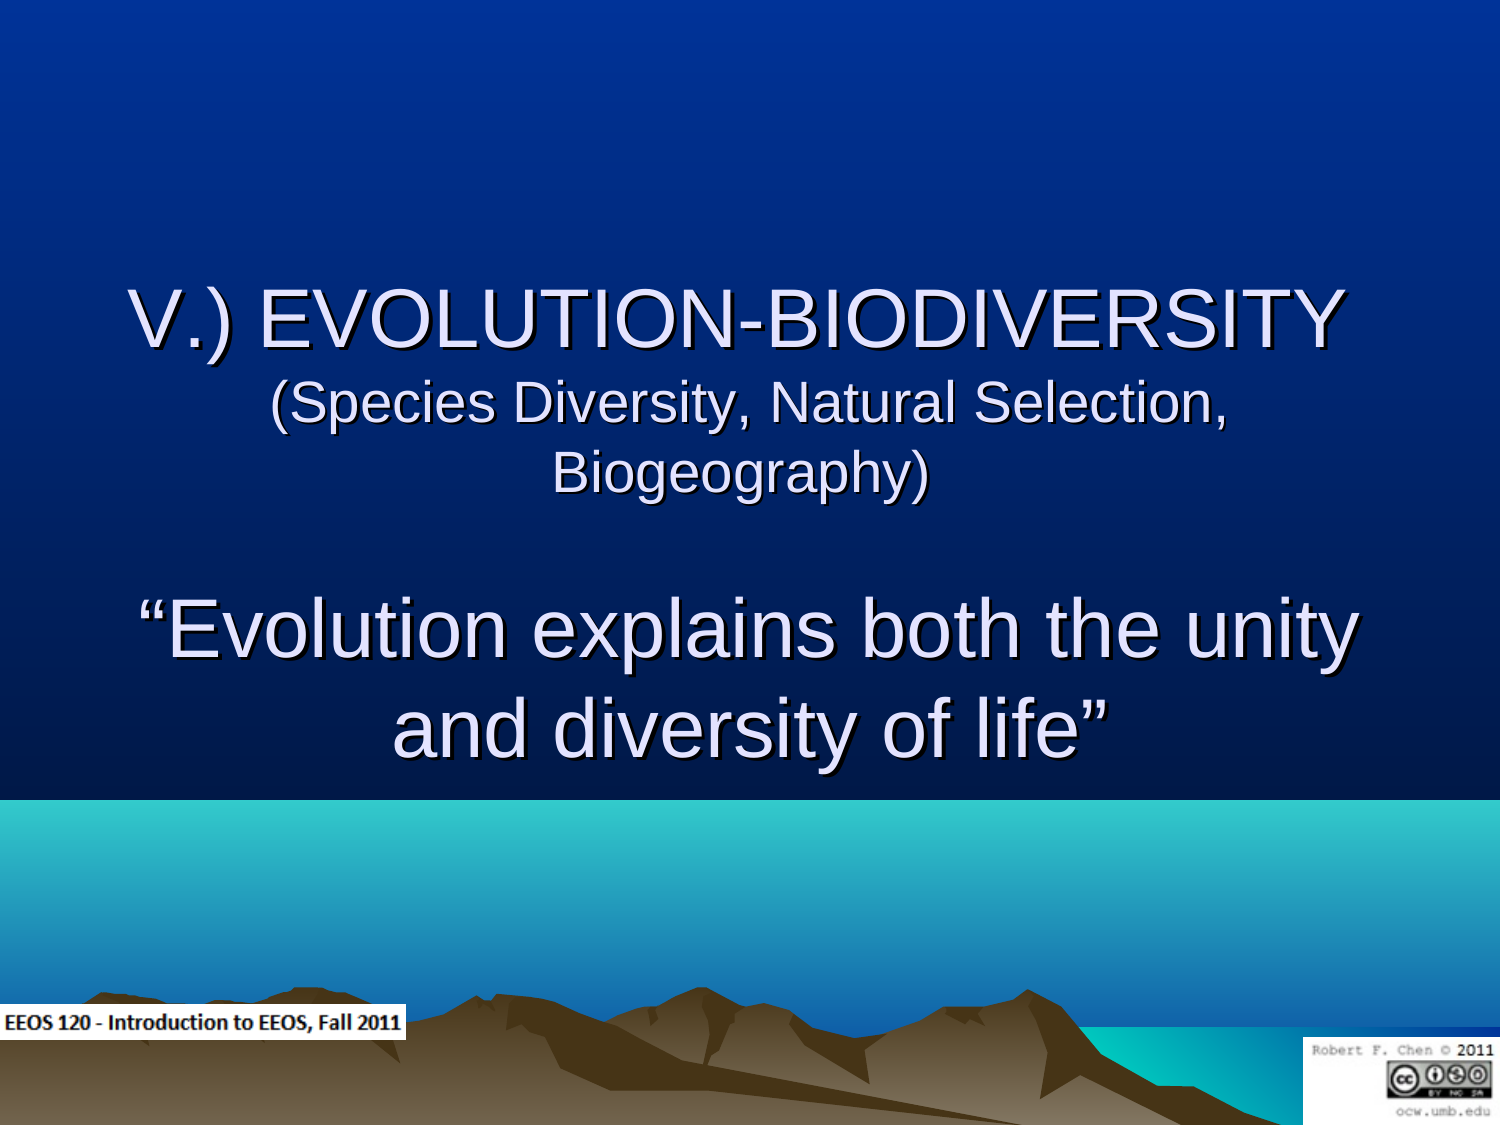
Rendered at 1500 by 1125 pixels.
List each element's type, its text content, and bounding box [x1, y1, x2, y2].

picture [0, 1004, 406, 1040]
title V.) EVOLUTION-BIODIVERSITY (Species Diversity, Natural Selection, Biogeography) “Evolution explains both the unity and diversity of life” [75, 256, 1426, 782]
picture [1302, 1037, 1500, 1125]
